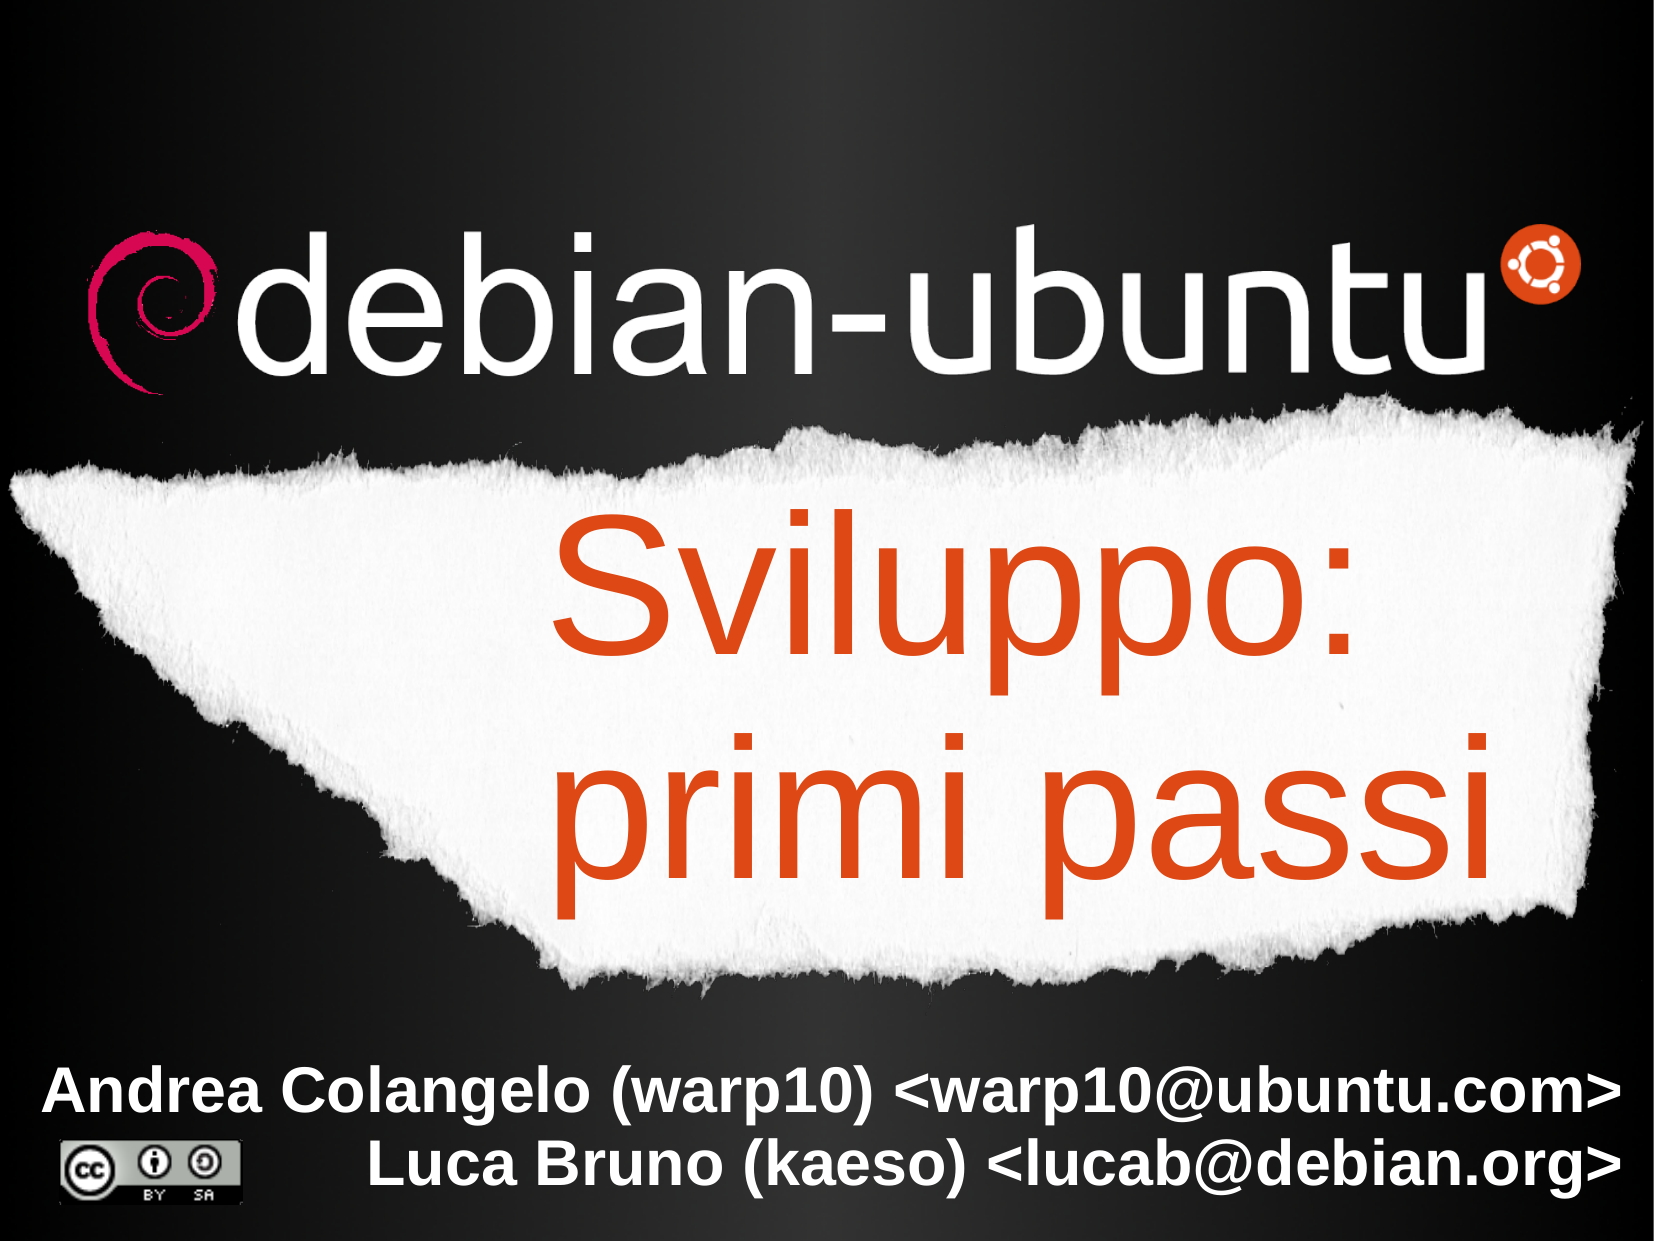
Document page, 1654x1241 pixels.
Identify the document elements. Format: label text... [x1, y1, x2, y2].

picture [0, 0, 1654, 1241]
text_box Andrea Colangelo (warp10) <warp10@ubuntu.com> Luca Bruno (kaeso) <lucab@debian.org> [10, 1046, 1639, 1213]
text_box Sviluppo: primi passi [529, 466, 1578, 929]
